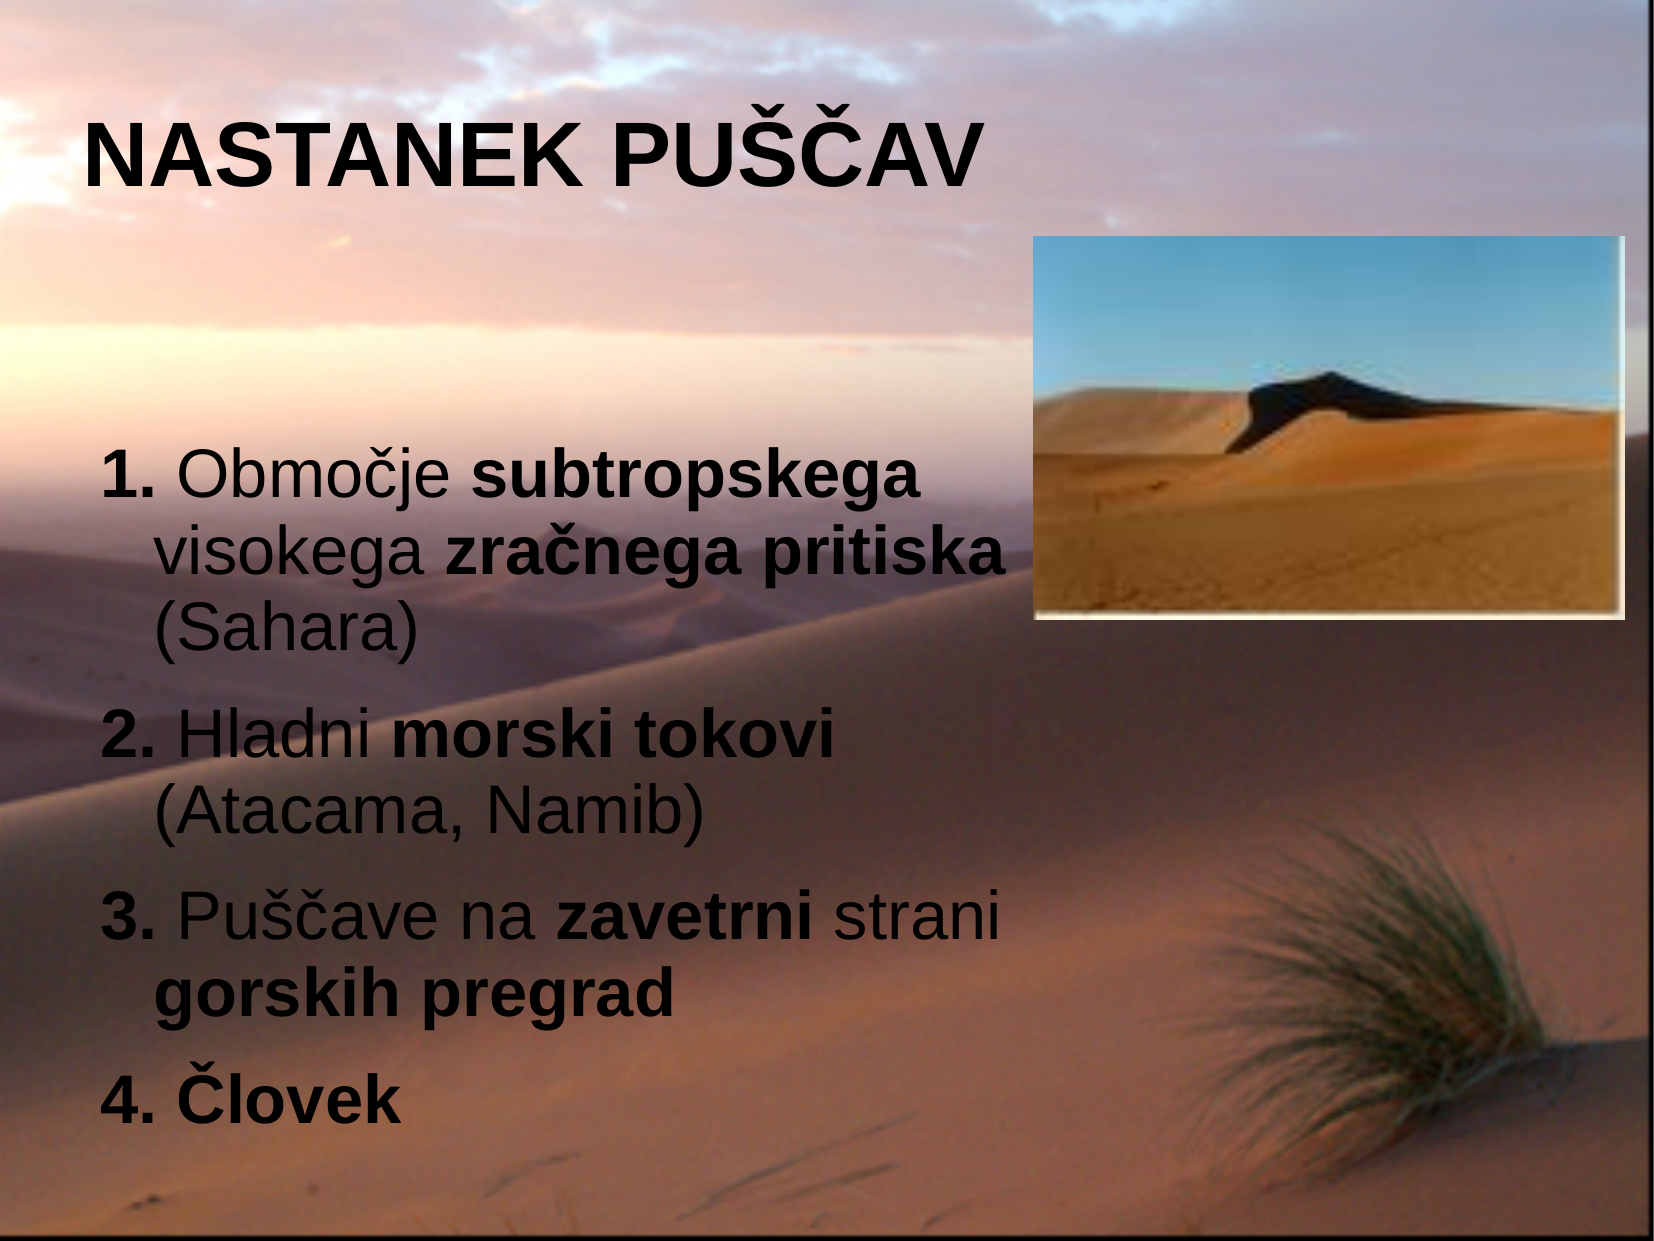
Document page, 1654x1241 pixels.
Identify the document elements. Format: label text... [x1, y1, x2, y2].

picture [0, 0, 1654, 1241]
title NASTANEK PUŠČAV [82, 49, 1571, 257]
list 1. Območje subtropskega visokega zračnega pritiska (Sahara) 2. Hladni morski tokovi (Atacama, Namib) 3. Puščave na zavetrni strani gorskih pregrad 4. Človek [82, 290, 1034, 1125]
